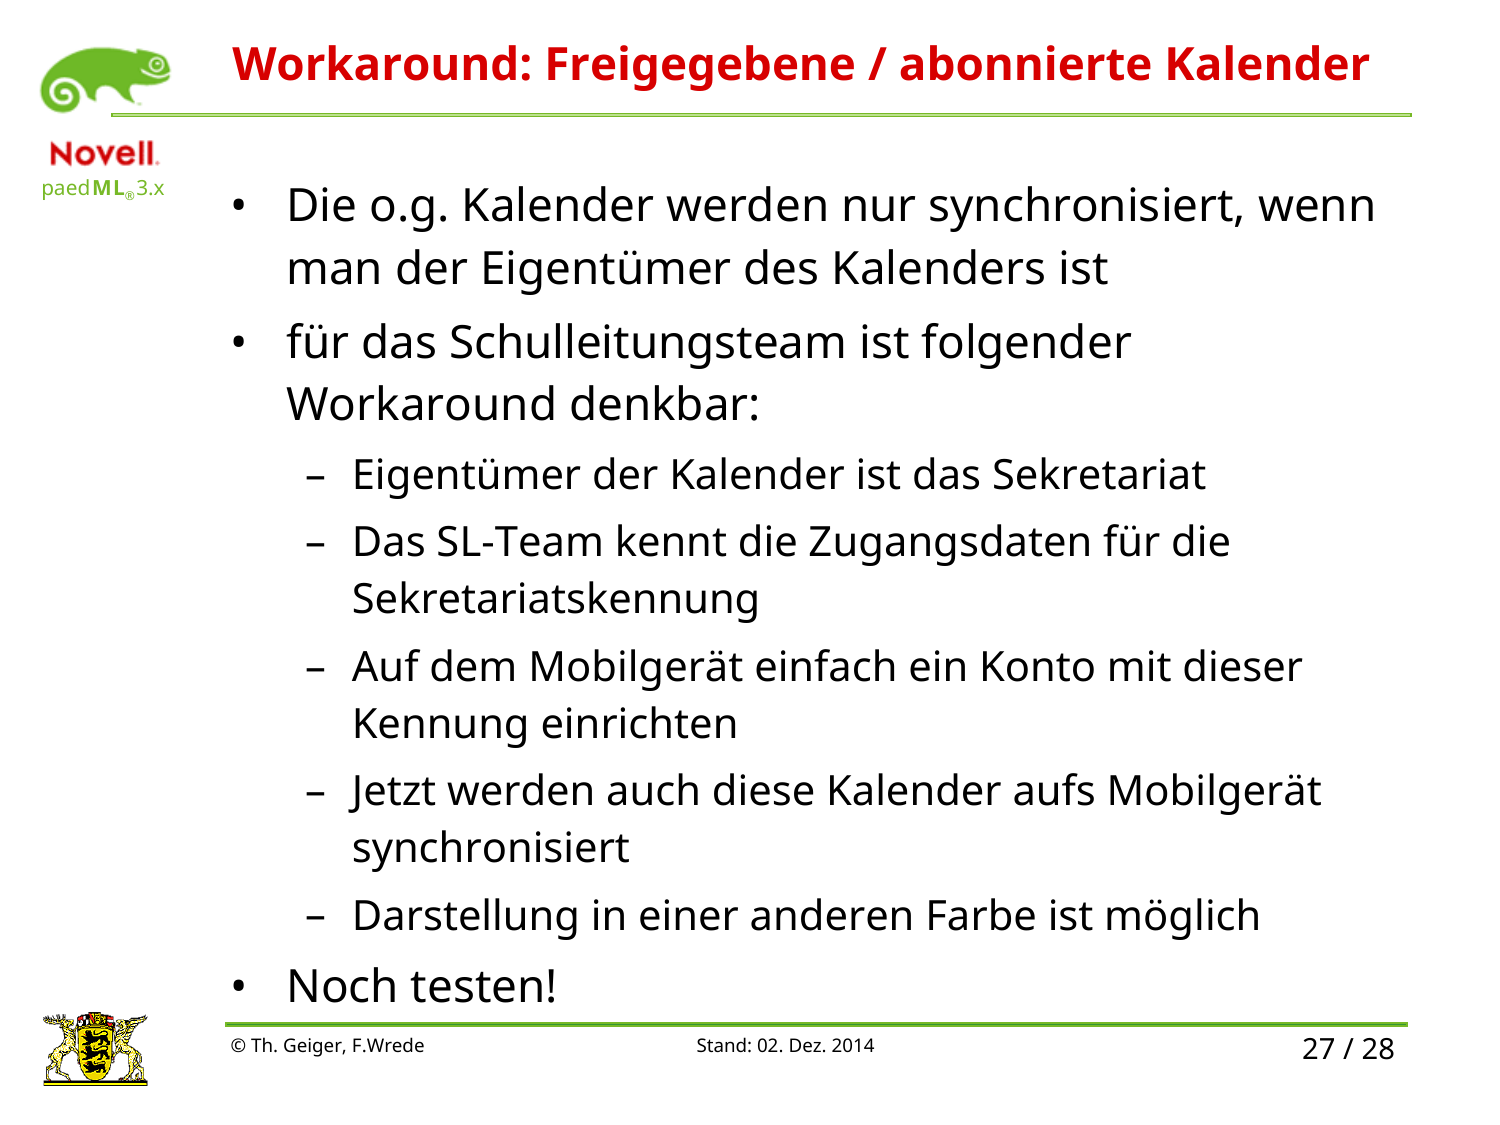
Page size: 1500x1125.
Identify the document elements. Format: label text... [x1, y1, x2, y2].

picture [26, 30, 184, 188]
list Die o.g. Kalender werden nur synchronisiert, wenn man der Eigentümer des Kalenders ist für das Schulleitungsteam ist folgender Workaround denkbar: Eigentümer der Kalender ist das Sekretariat Das SL-Team kennt die Zugangsdaten für die Sekretariatskennung Auf dem Mobilgerät einfach ein Konto mit dieser Kennung einrichten Jetzt werden auch diese Kalender aufs Mobilgerät synchronisiert Darstellung in einer anderen Farbe ist möglich Noch testen! [230, 172, 1388, 927]
picture [41, 1011, 148, 1088]
title Workaround: Freigegebene / abonnierte Kalender [232, 0, 1388, 126]
